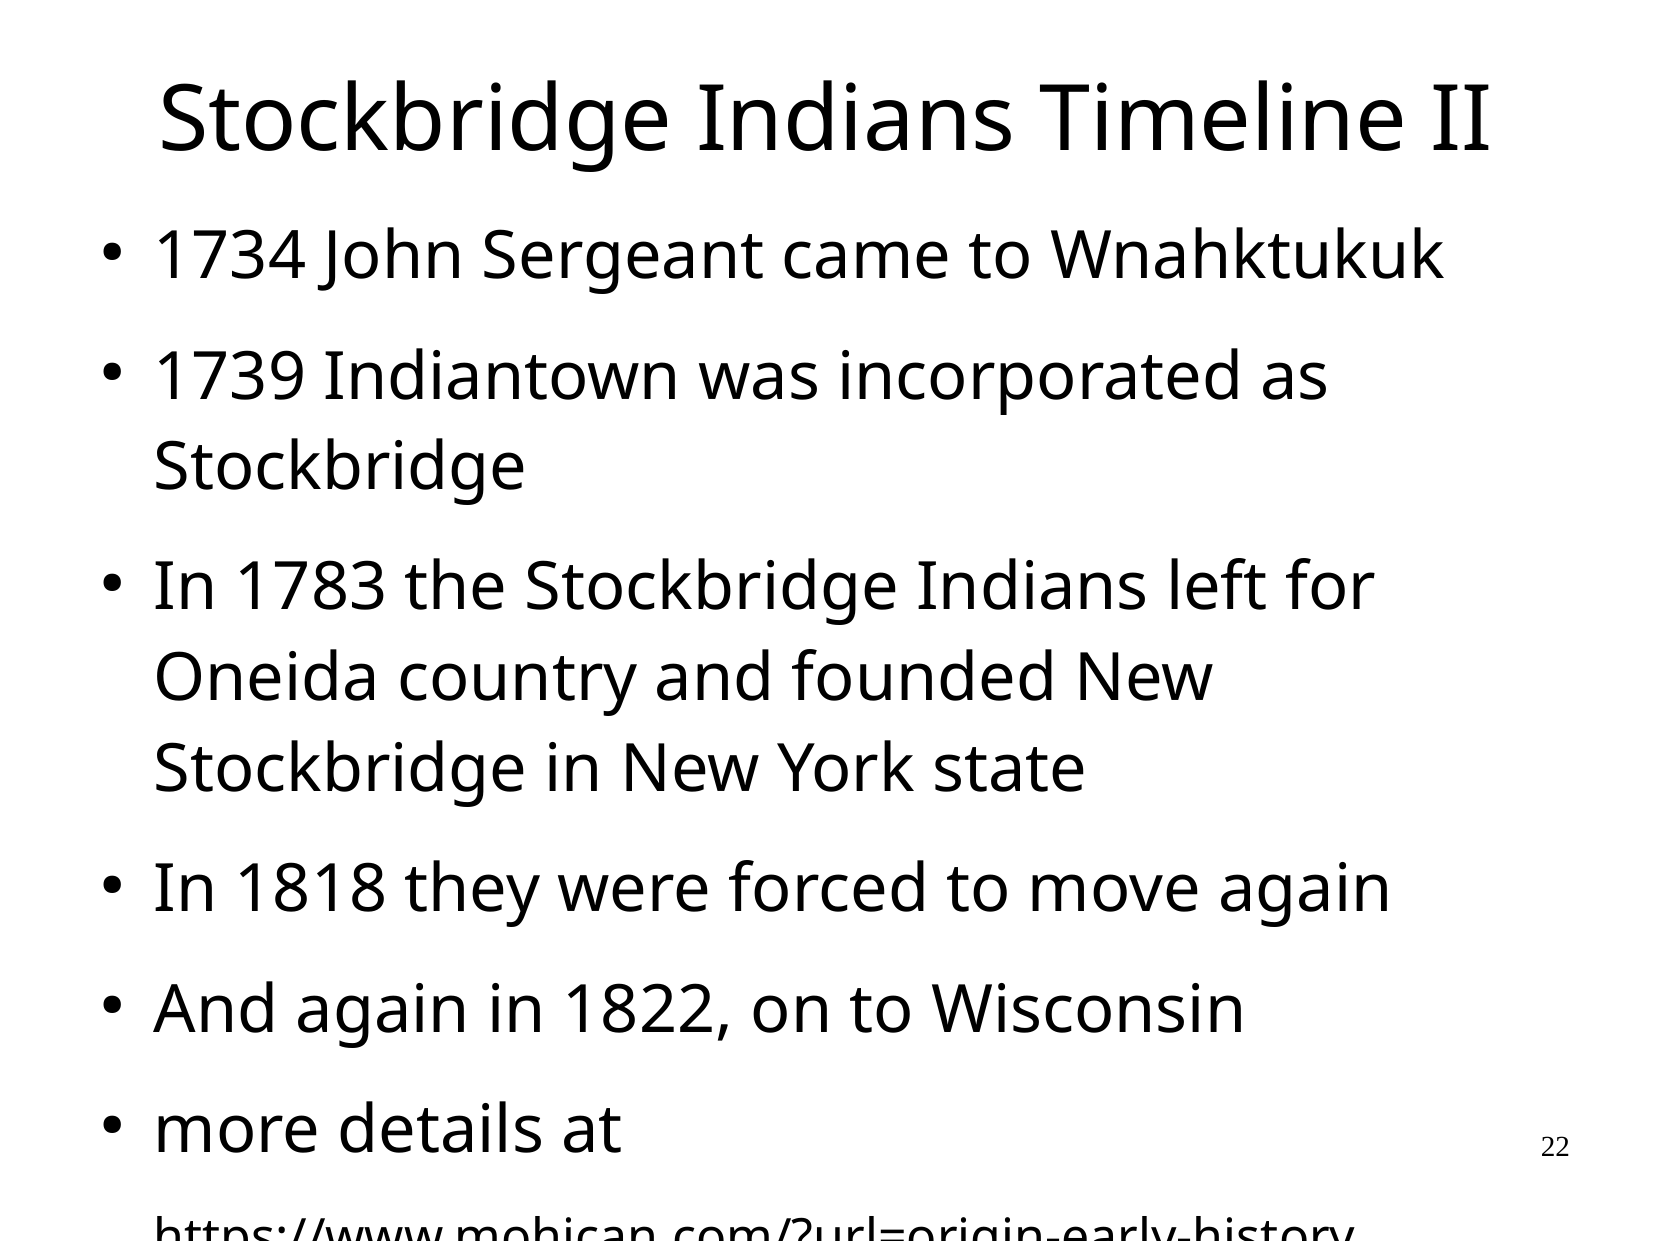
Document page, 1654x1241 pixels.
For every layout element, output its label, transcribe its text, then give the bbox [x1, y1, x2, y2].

list 1734 John Sergeant came to Wnahktukuk 1739 Indiantown was incorporated as Stockbridge In 1783 the Stockbridge Indians left for Oneida country and founded New Stockbridge in New York state In 1818 they were forced to move again And again in 1822, on to Wisconsin more details at https://www.mohican.com/?url=origin-early-history [82, 207, 1571, 1174]
title Stockbridge Indians Timeline II [82, 49, 1571, 181]
